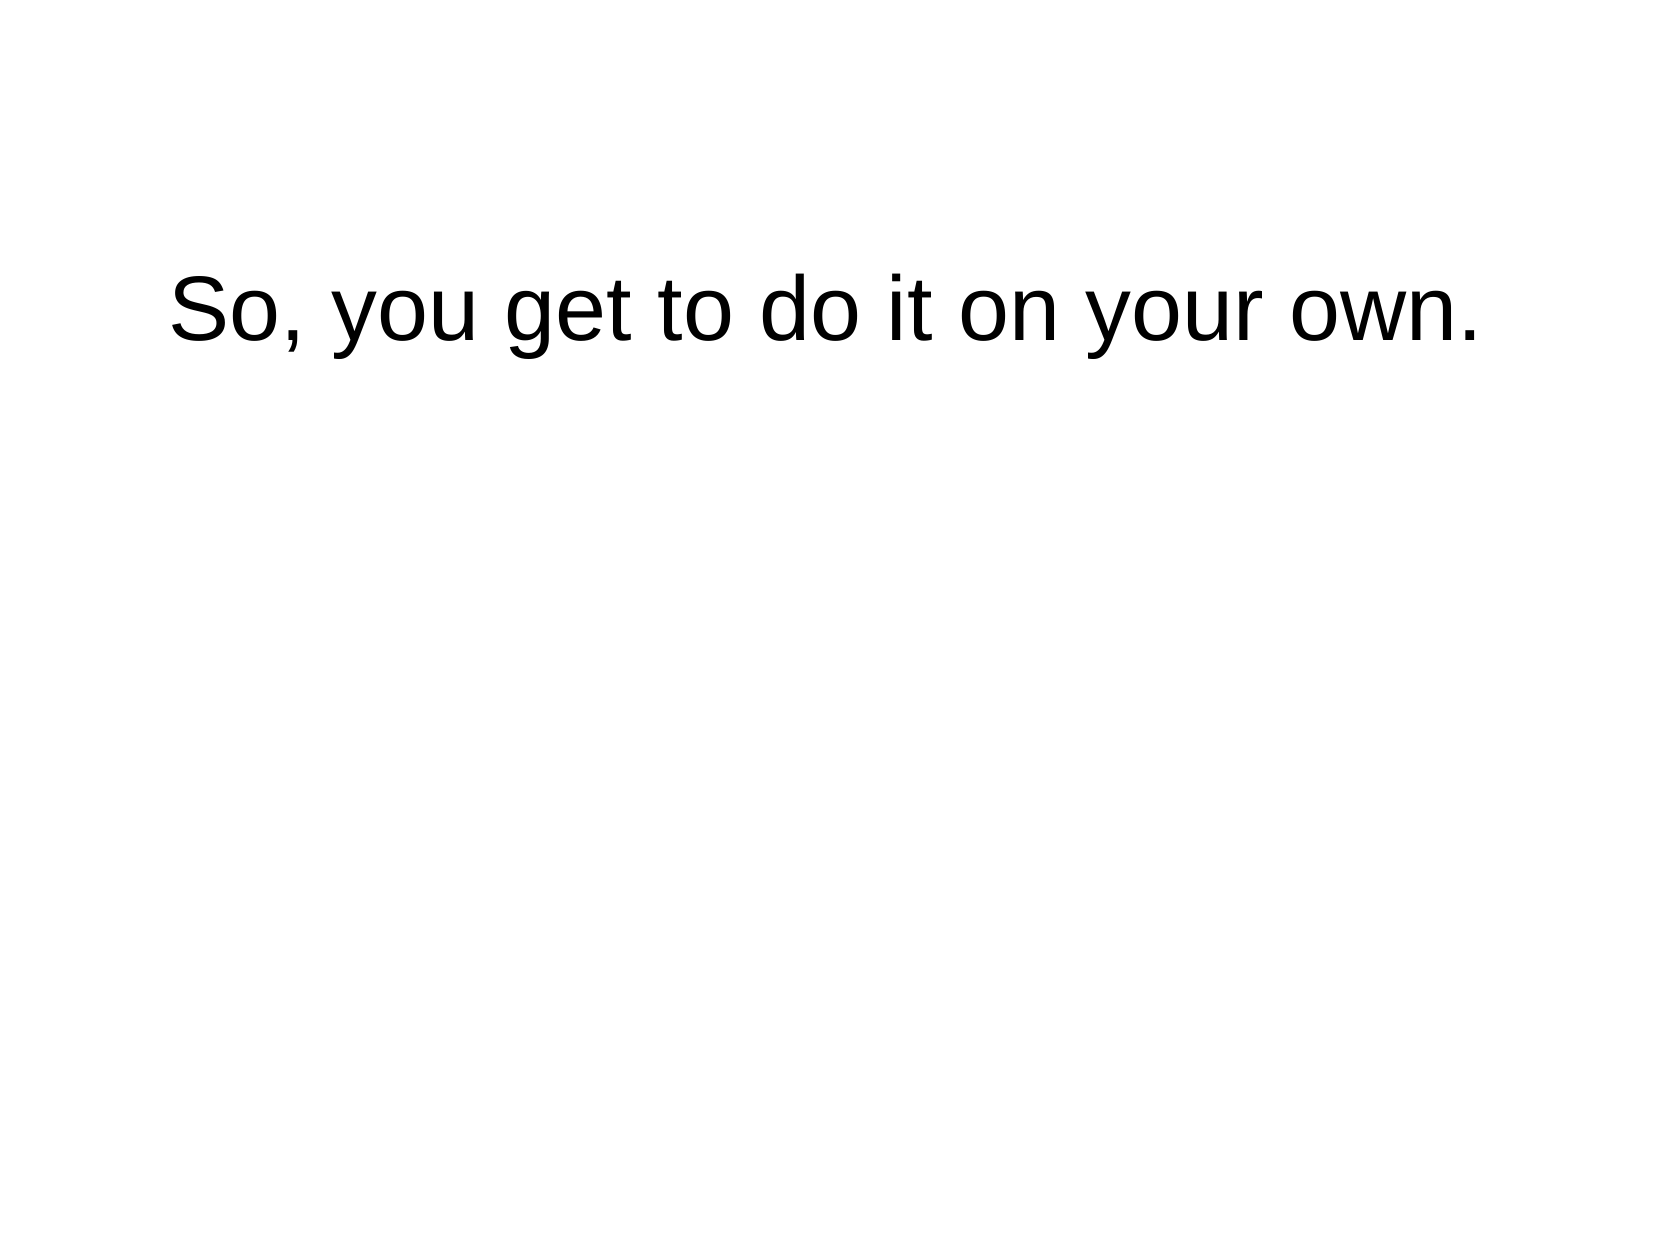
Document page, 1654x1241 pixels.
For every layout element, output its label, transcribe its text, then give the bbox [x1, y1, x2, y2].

title So, you get to do it on your own. [82, 56, 1571, 562]
